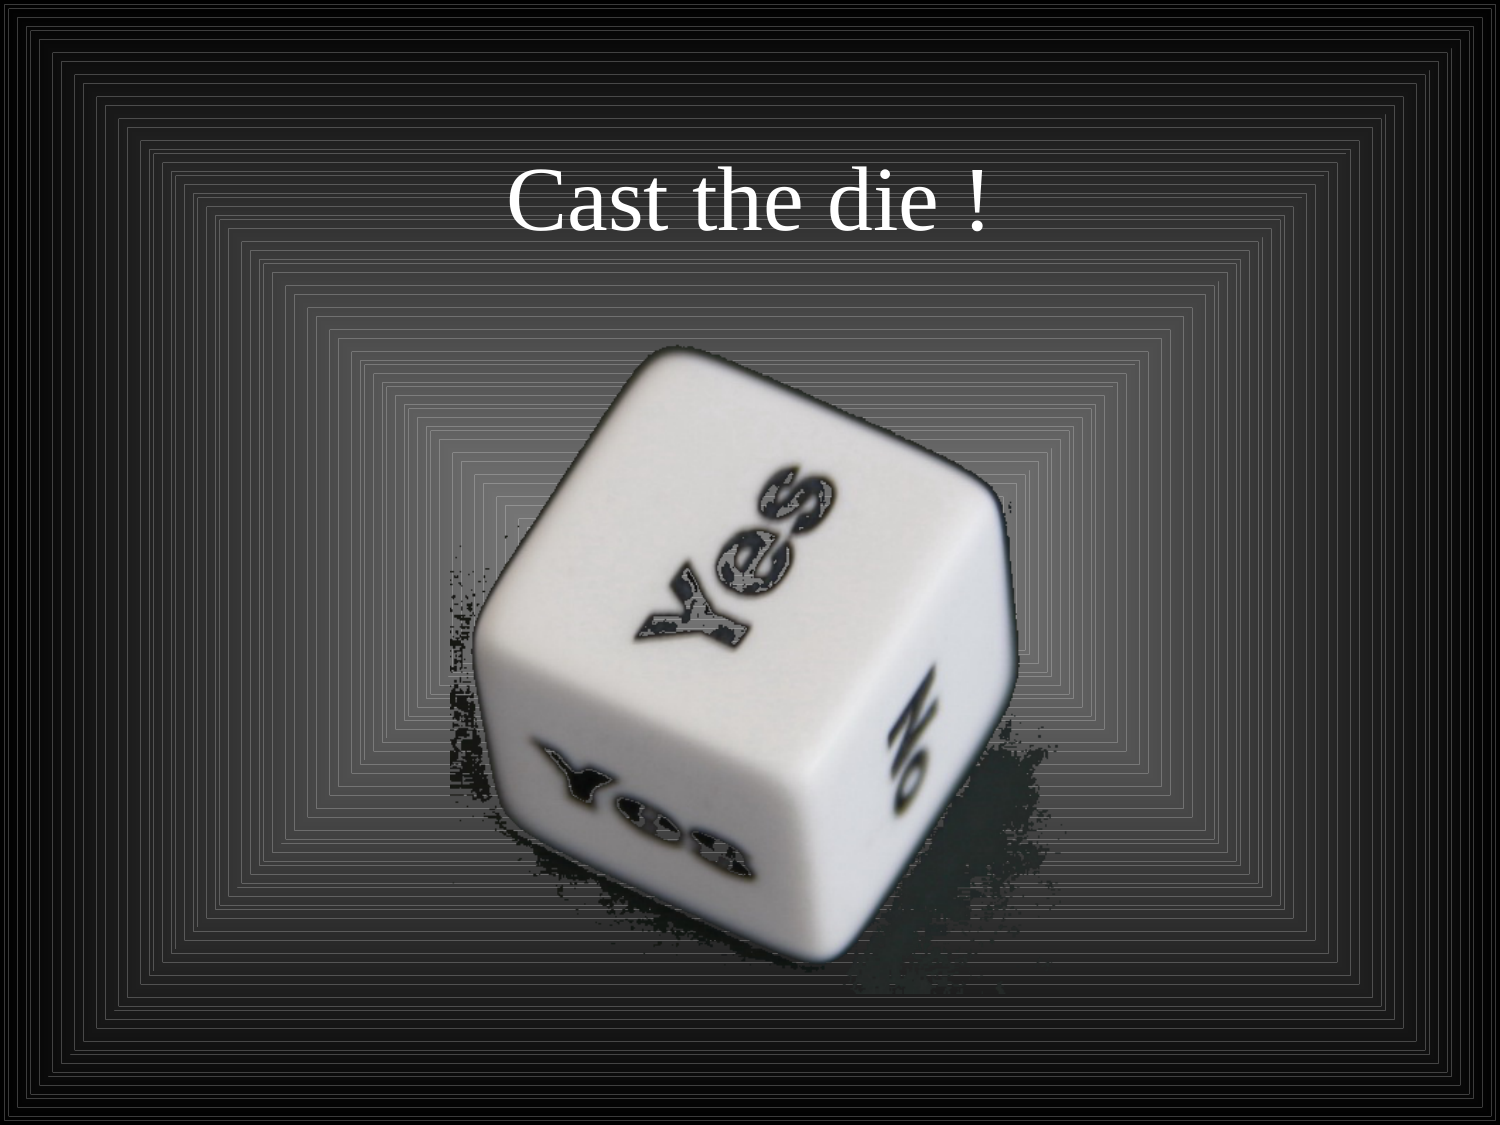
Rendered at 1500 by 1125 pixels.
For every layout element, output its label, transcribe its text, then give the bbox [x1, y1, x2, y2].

title Cast the die ! [112, 99, 1388, 288]
picture [450, 287, 1068, 994]
